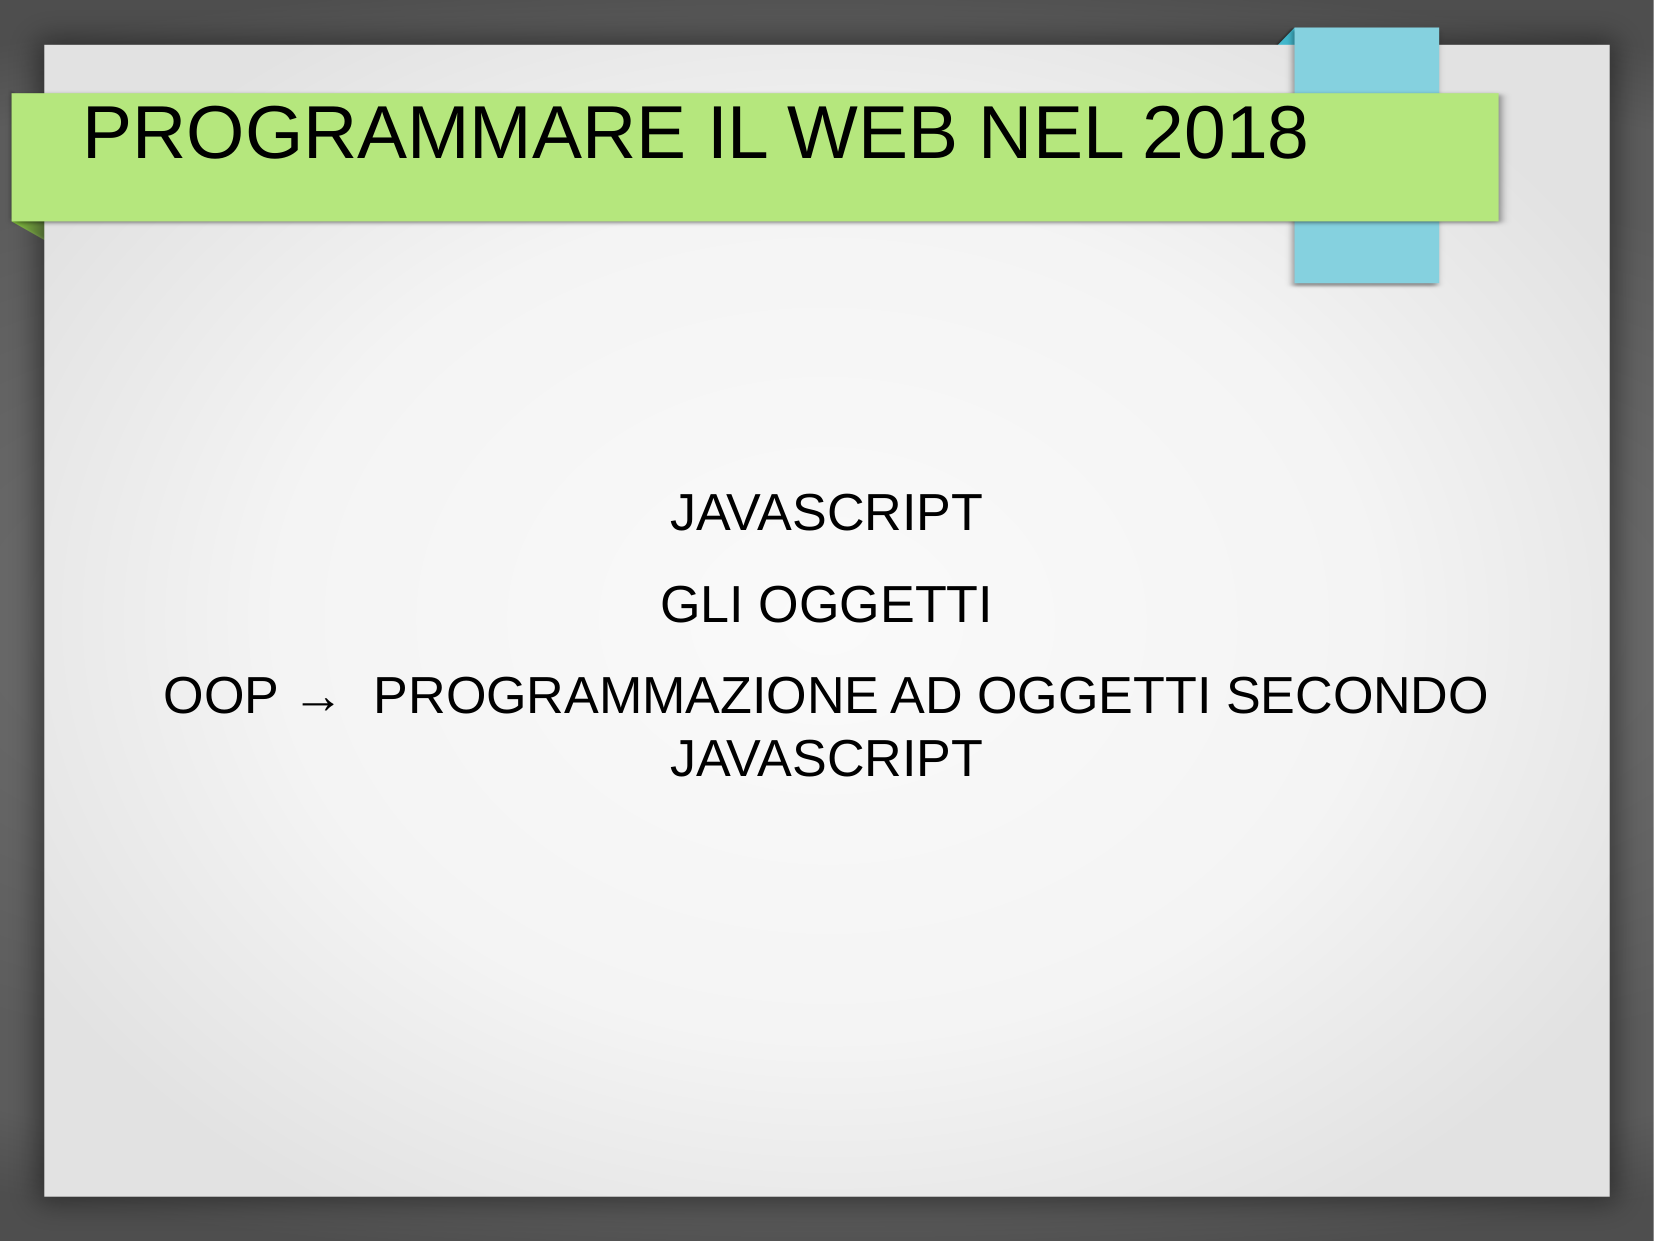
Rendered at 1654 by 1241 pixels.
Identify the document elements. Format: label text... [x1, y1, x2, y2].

subtitle JAVASCRIPT GLI OGGETTI OOP → PROGRAMMAZIONE AD OGGETTI SECONDO JAVASCRIPT [82, 250, 1571, 1015]
title PROGRAMMARE IL WEB NEL 2018 [82, 44, 1489, 213]
picture [0, 0, 1654, 1241]
